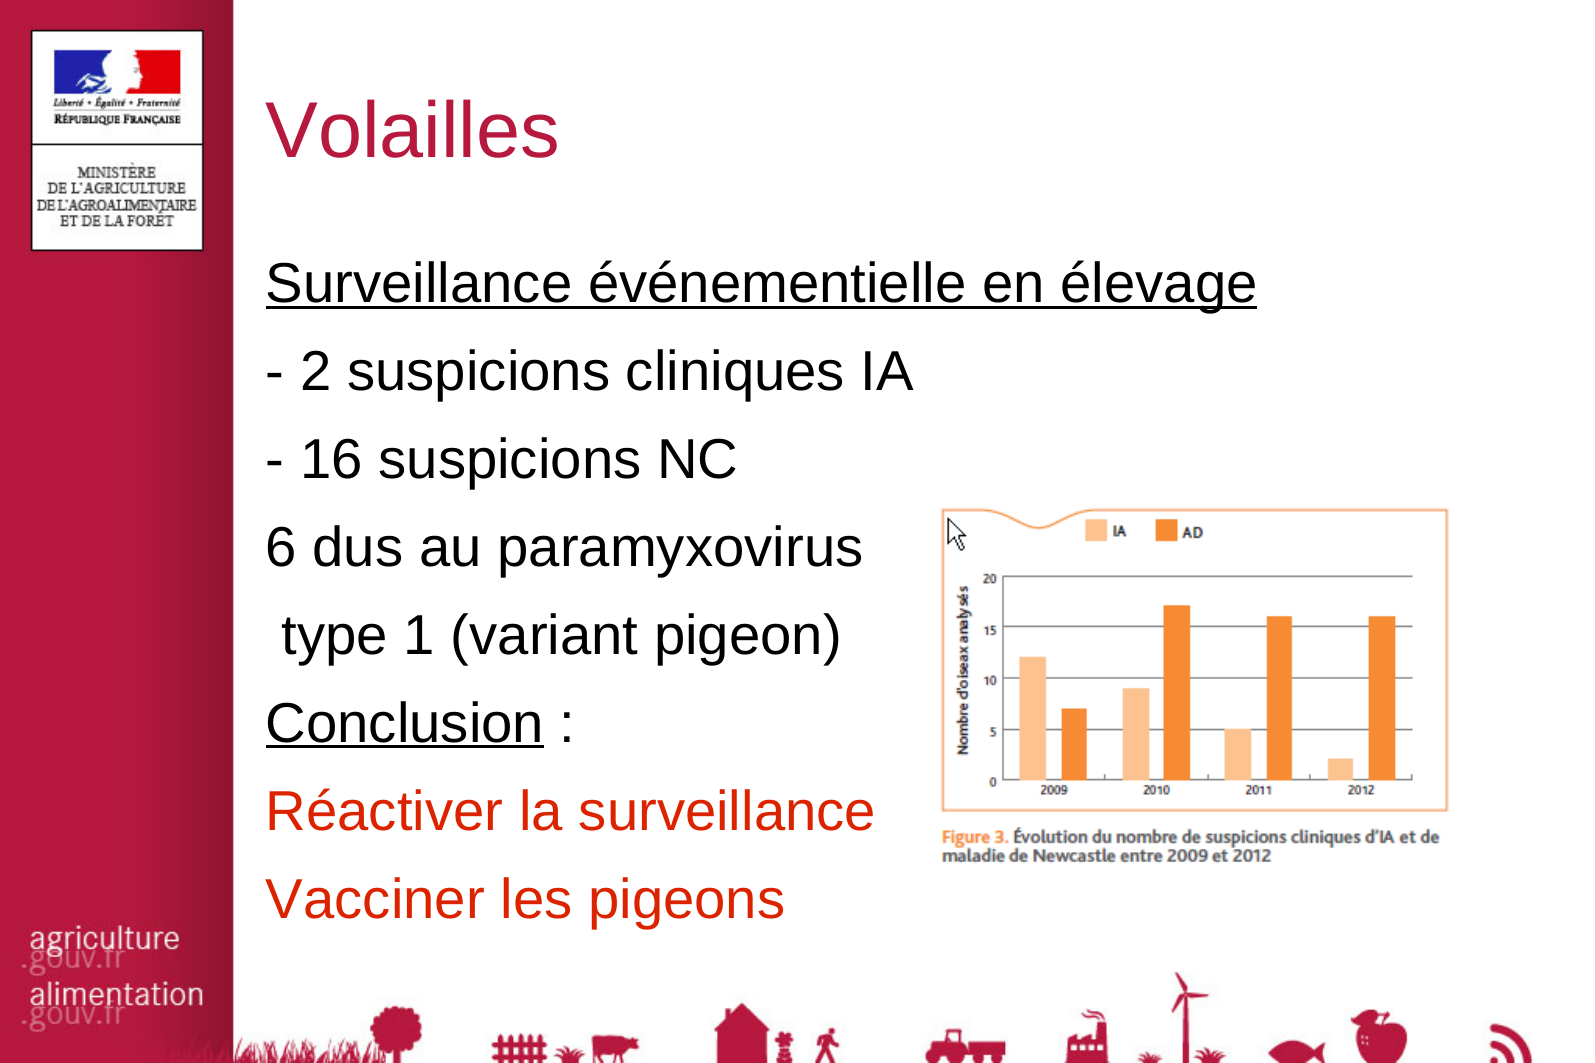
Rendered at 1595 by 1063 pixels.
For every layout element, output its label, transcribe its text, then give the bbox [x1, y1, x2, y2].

list Surveillance événementielle en élevage - 2 suspicions cliniques IA - 16 suspicions NC 6 dus au paramyxovirus type 1 (variant pigeon) Conclusion : Réactiver la surveillance Vacciner les pigeons [265, 248, 1535, 950]
picture [0, 0, 1594, 1063]
title Volailles [265, 42, 1535, 220]
